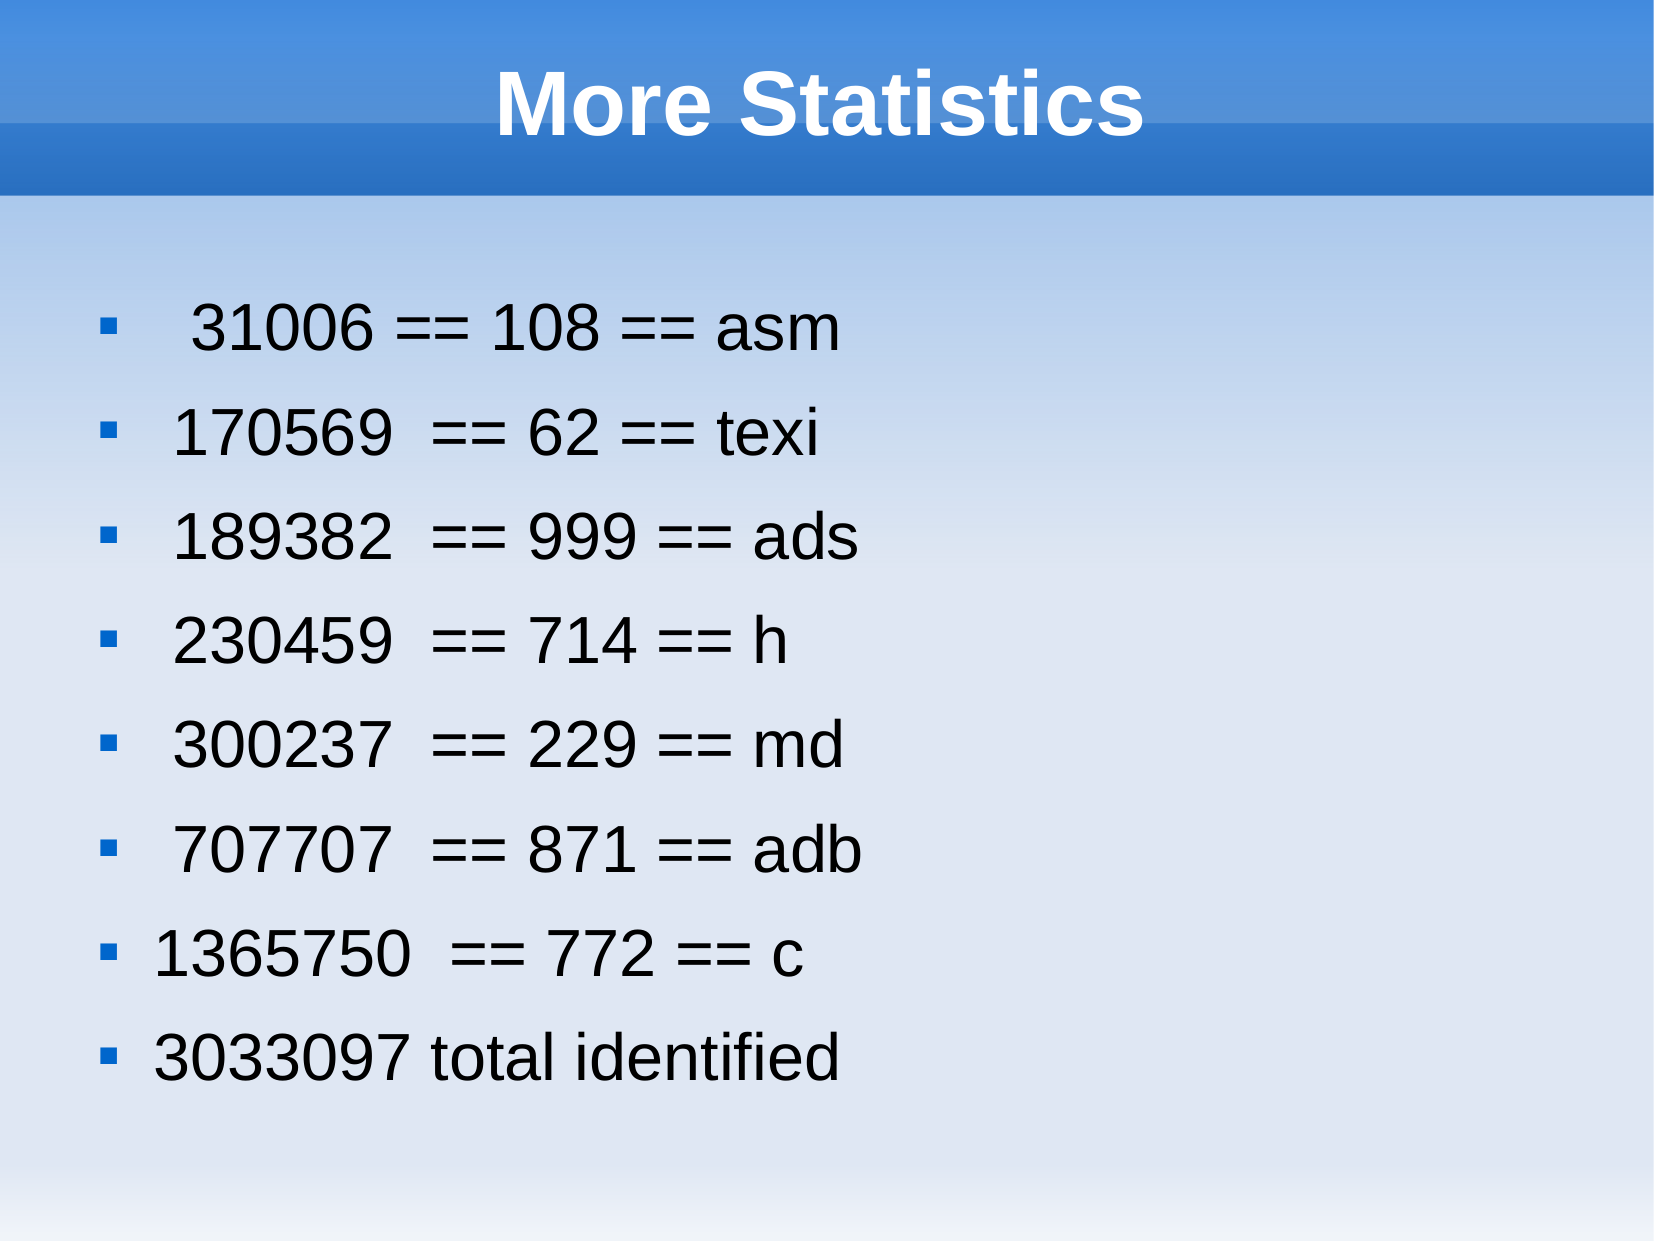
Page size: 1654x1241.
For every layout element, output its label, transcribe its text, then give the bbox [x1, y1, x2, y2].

title More Statistics [76, 7, 1565, 200]
list 31006 == 108 == asm 170569 == 62 == texi 189382 == 999 == ads 230459 == 714 == h 300237 == 229 == md 707707 == 871 == adb 1365750 == 772 == c 3033097 total identified [82, 290, 1571, 1200]
picture [0, 0, 1654, 1241]
